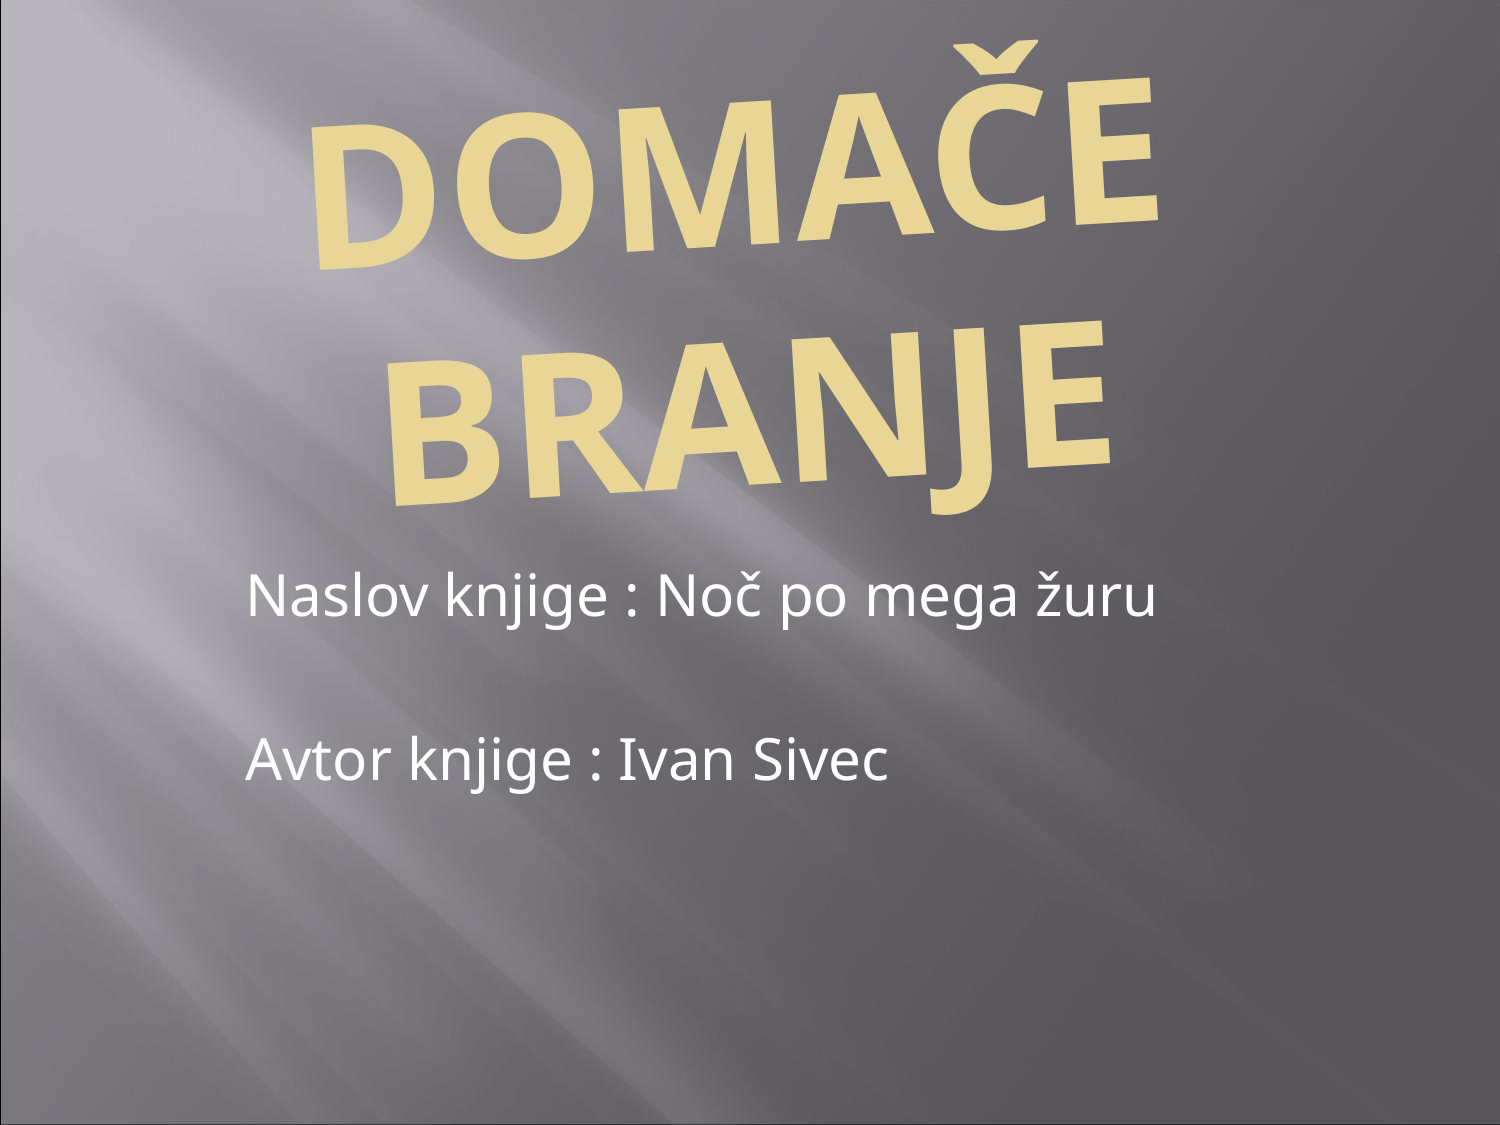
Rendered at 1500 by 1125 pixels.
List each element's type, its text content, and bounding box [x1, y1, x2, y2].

subtitle Naslov knjige : Noč po mega žuru Avtor knjige : Ivan Sivec [230, 550, 1281, 839]
title Domače branje [61, 184, 1427, 566]
picture [0, 0, 1500, 1125]
